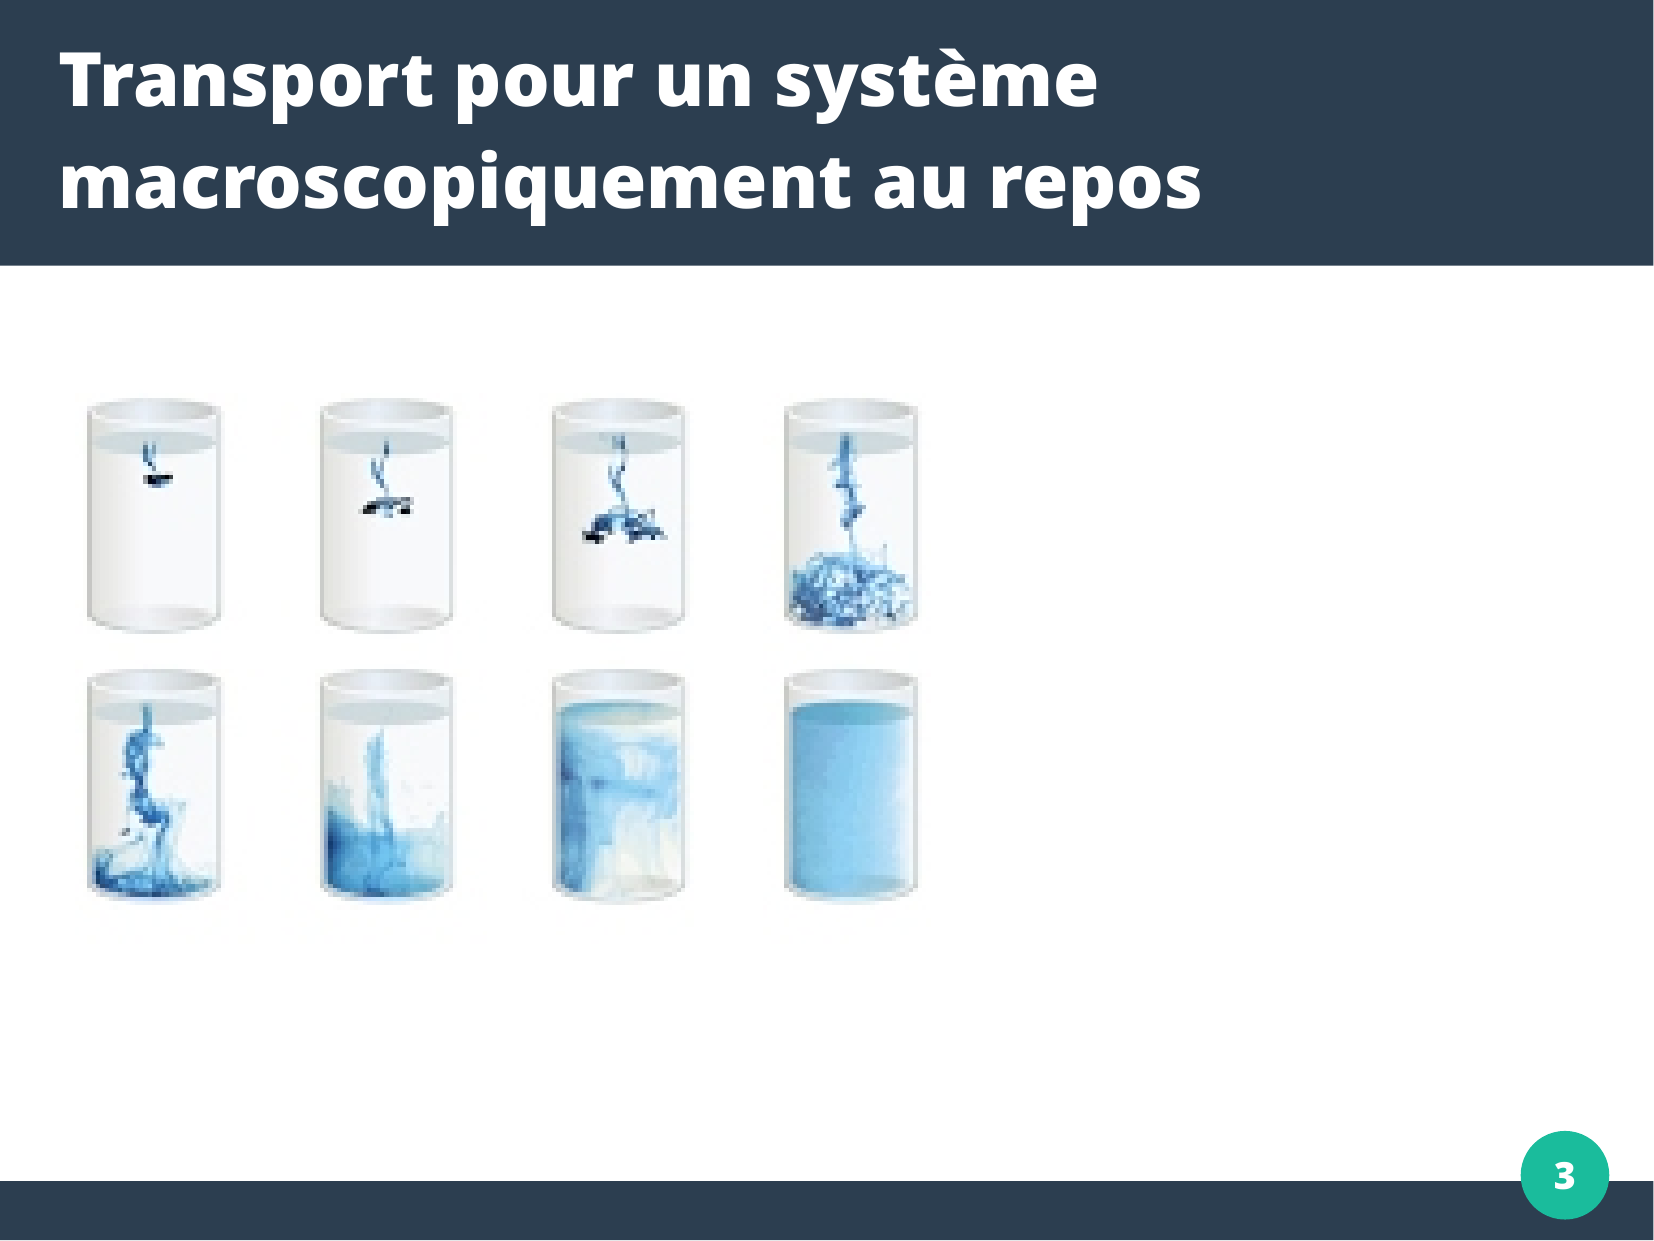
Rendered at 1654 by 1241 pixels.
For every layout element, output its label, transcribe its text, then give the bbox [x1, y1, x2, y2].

picture [75, 325, 931, 1096]
title Transport pour un système macroscopiquement au repos [59, 49, 1595, 207]
